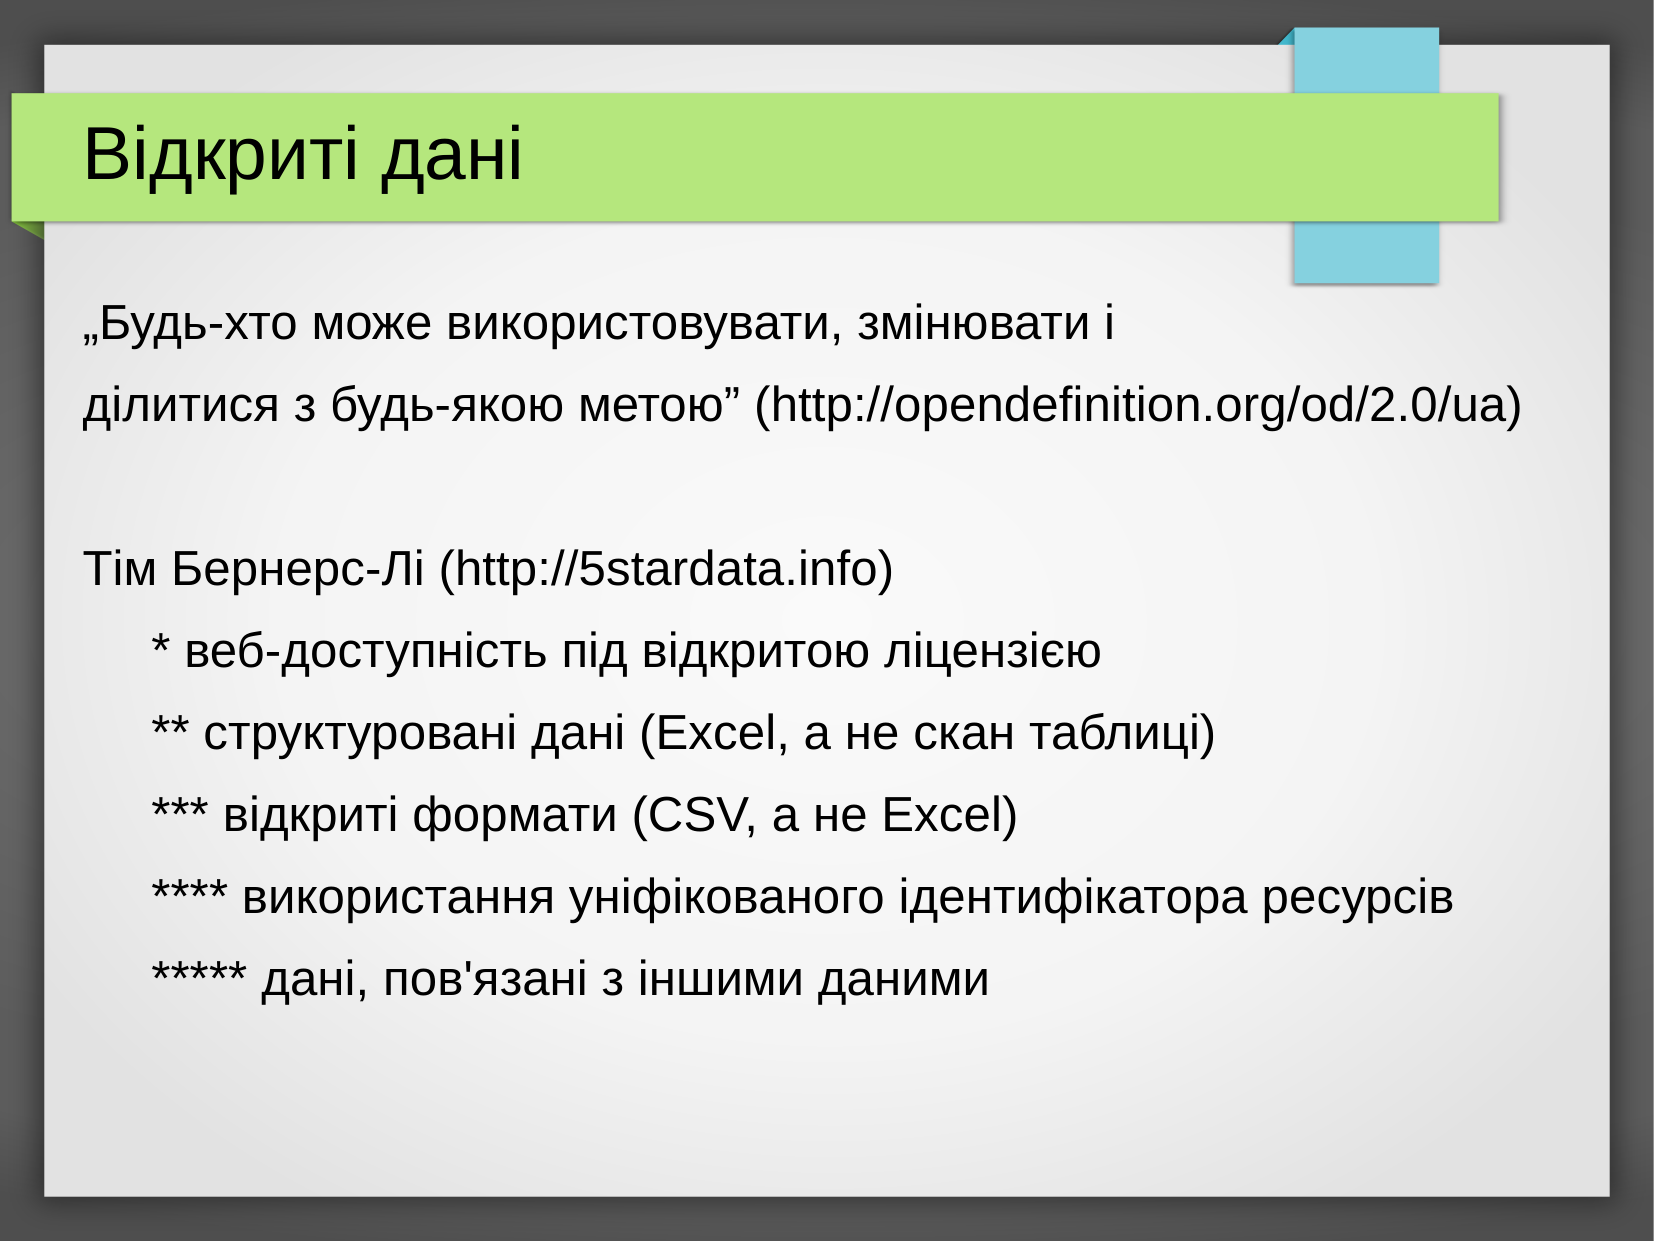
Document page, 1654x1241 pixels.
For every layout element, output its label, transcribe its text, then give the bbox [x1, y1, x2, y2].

picture [0, 0, 1654, 1241]
list „Будь-хто може використовувати, змінювати і ділитися з будь-якою метою” (http://opendefinition.org/od/2.0/ua) Тім Бернерс-Лі (http://5stardata.info) * веб-доступність під відкритою ліцензією ** структуровані дані (Excel, а не скан таблиці) *** відкриті формати (CSV, а не Excel) **** використання уніфікованого ідентифікатора ресурсів ***** дані, пов'язані з іншими даними [82, 295, 1571, 1015]
title Відкриті дані [82, 94, 1264, 213]
